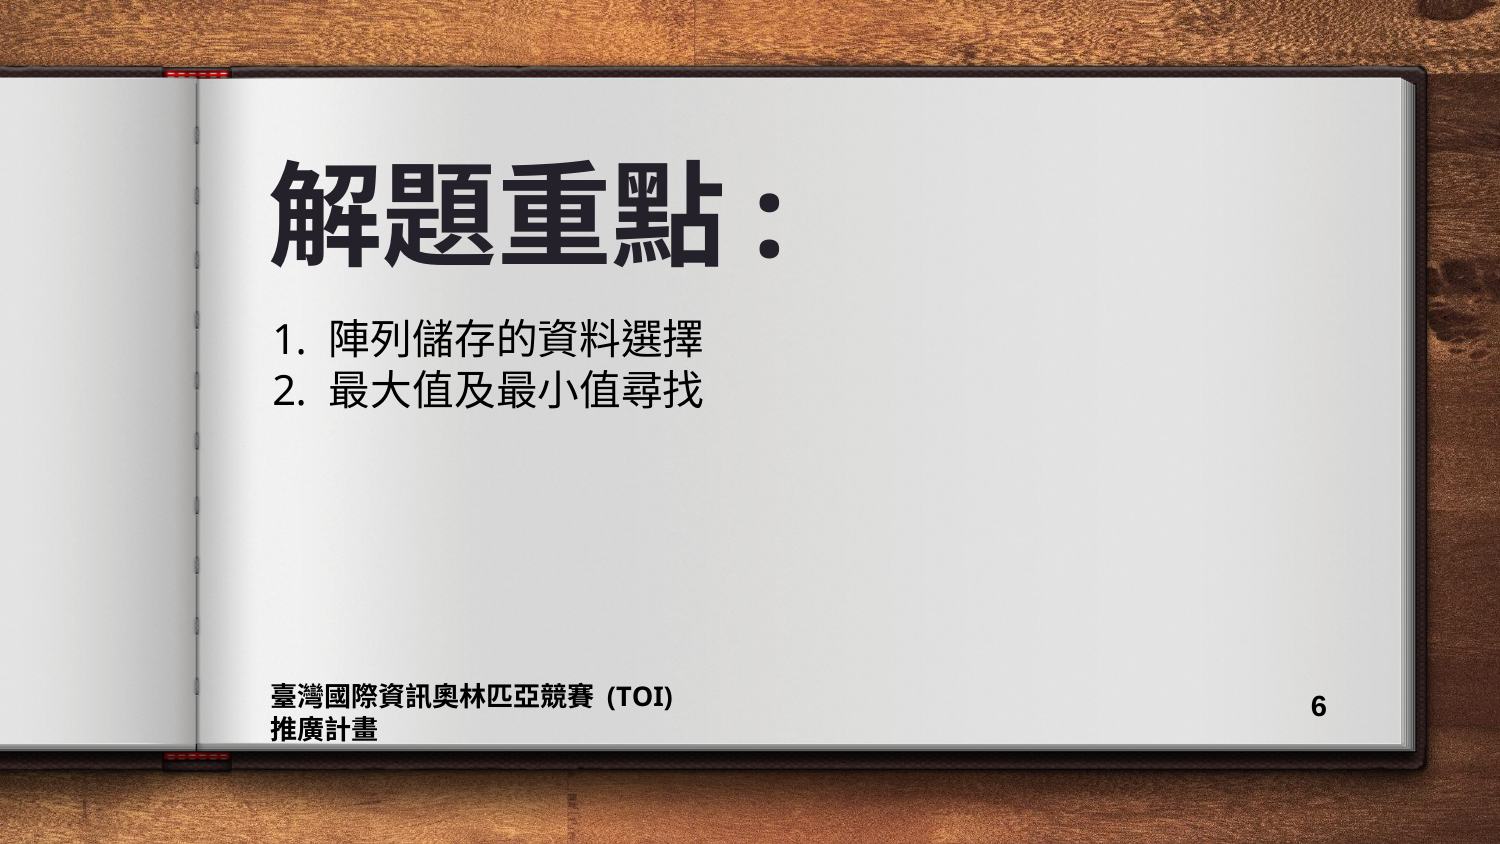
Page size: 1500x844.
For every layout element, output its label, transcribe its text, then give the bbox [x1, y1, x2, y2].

text_box 6 [1295, 672, 1386, 737]
text_box 陣列儲存的資料選擇 最大值及最小值尋找 [257, 305, 1311, 422]
text_box 解題重點: [253, 105, 784, 296]
